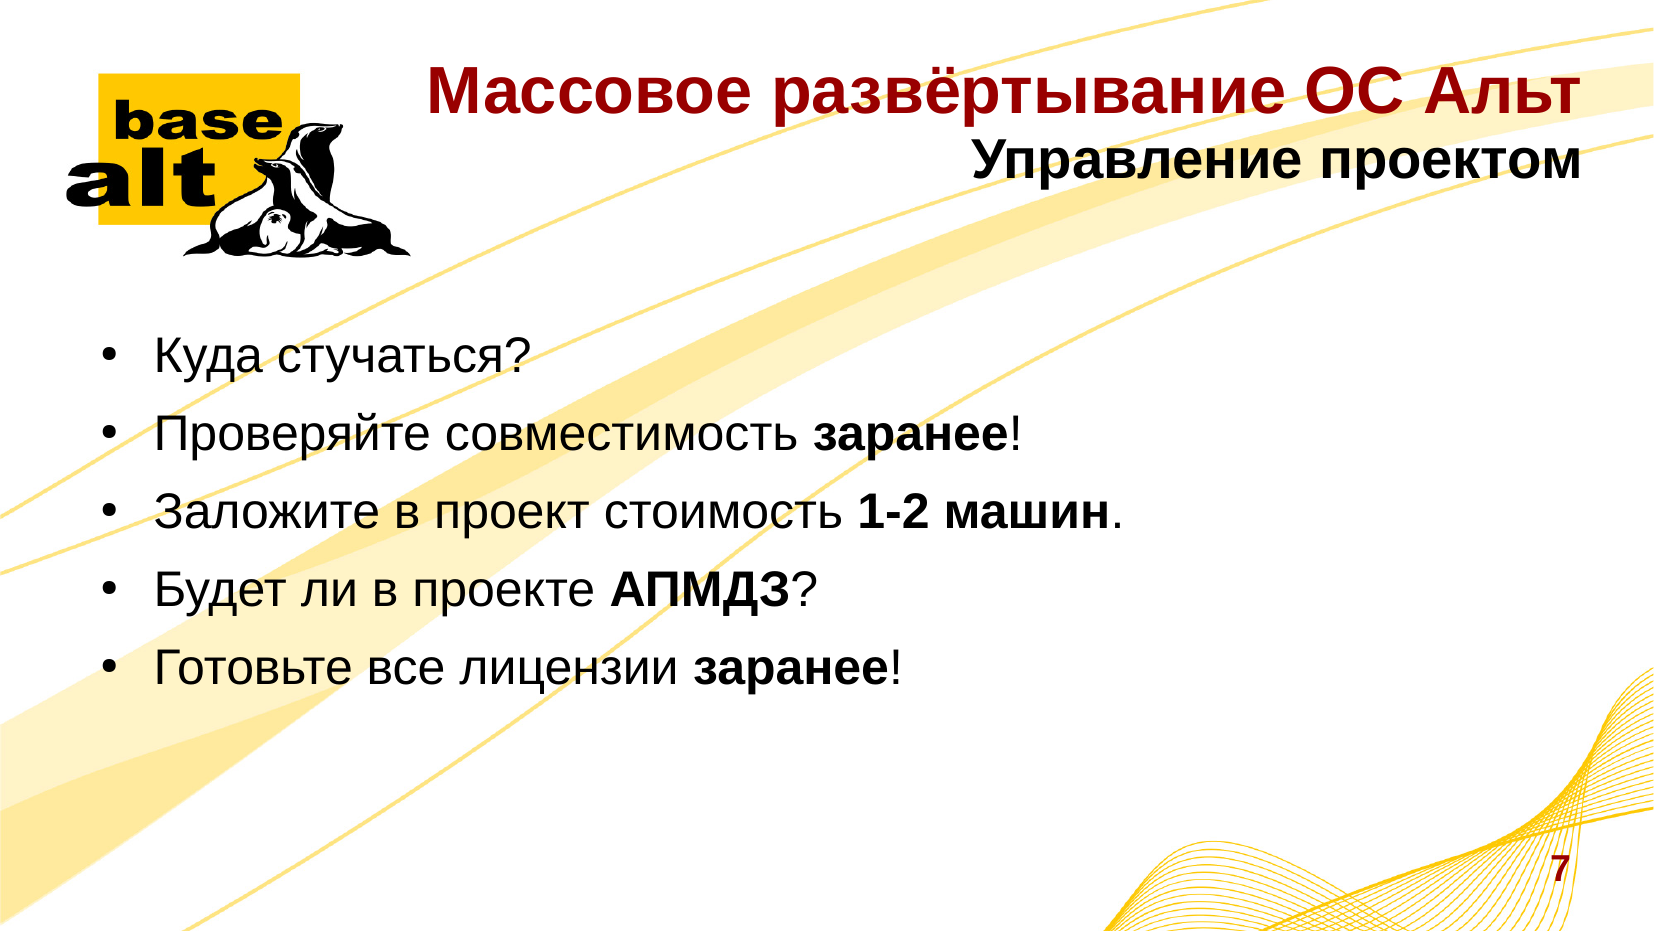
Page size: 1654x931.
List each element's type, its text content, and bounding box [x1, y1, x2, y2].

title Массовое развёртывание ОС Альт Управление проектом [372, 39, 1583, 204]
picture [0, 0, 1654, 931]
list Куда стучаться? Проверяйте совместимость заранее! Заложите в проект стоимость 1-2 машин. Будет ли в проекте АПМДЗ? Готовьте все лицензии заранее! [82, 327, 1571, 727]
